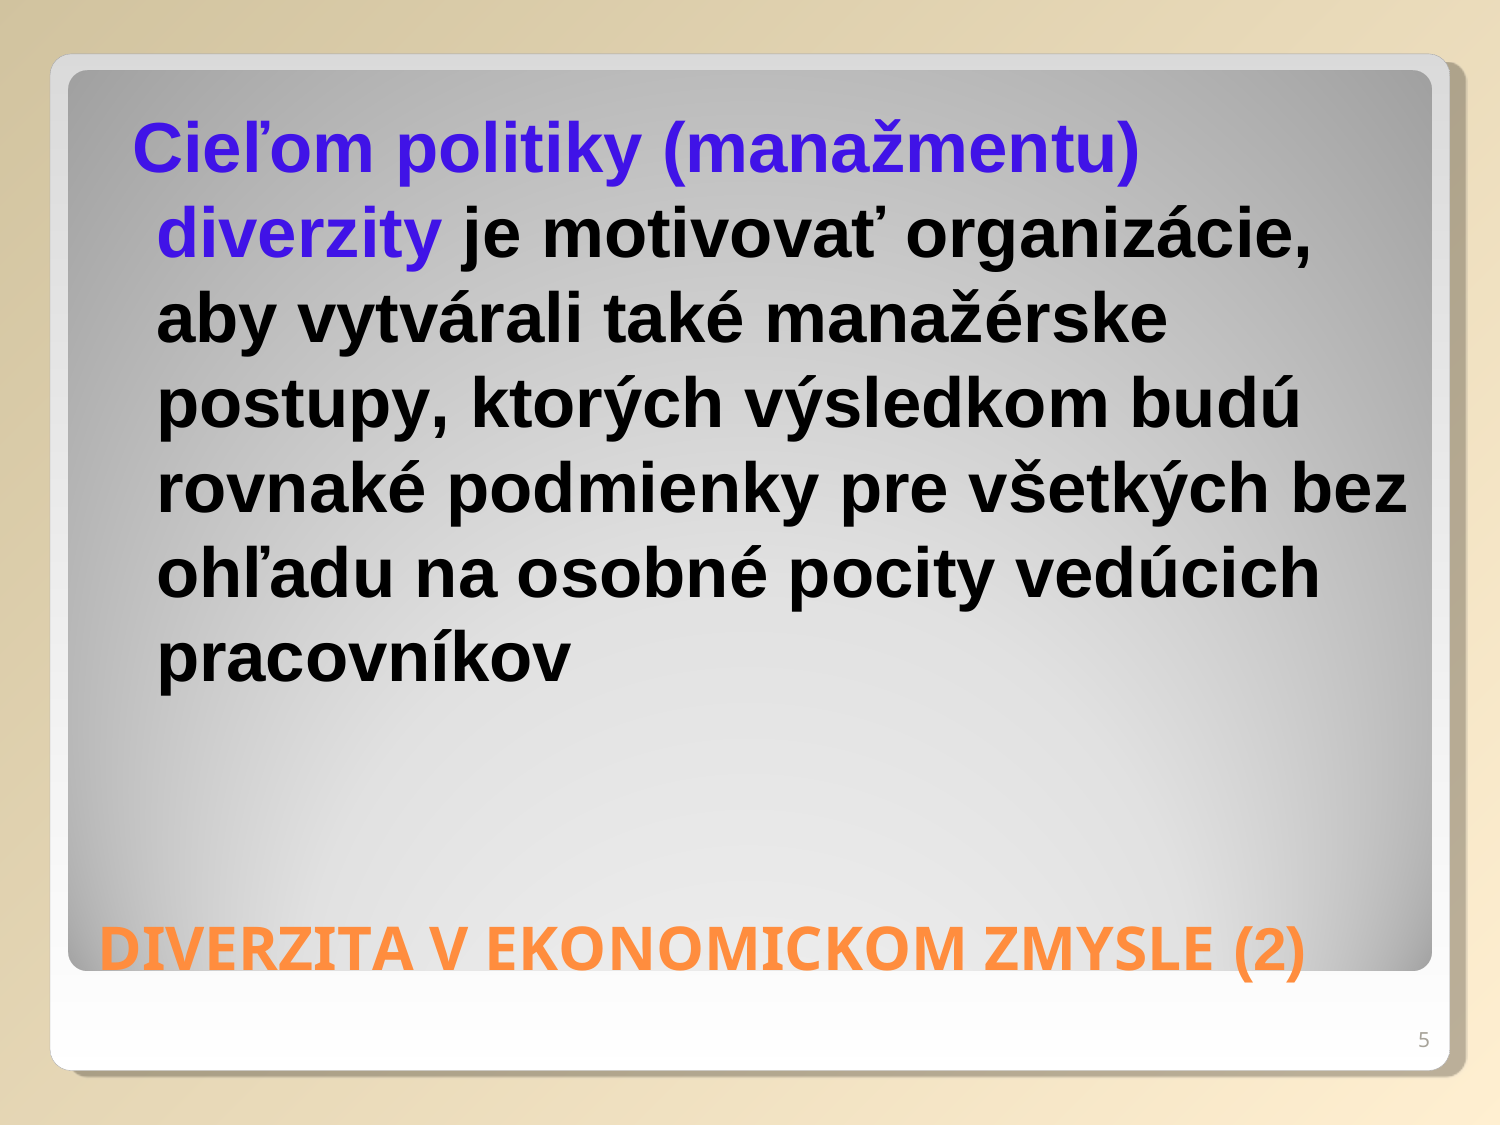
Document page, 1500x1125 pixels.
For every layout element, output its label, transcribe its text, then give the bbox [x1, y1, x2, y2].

list Cieľom politiky (manažmentu) diverzity je motivovať organizácie, aby vytvárali také manažérske postupy, ktorých výsledkom budú rovnaké podmienky pre všetkých bez ohľadu na osobné pocity vedúcich pracovníkov [82, 86, 1426, 774]
text_box <number> [1369, 1002, 1445, 1063]
picture [67, 69, 1433, 972]
title DIVERZITA V EKONOMICKOM ZMYSLE (2) [82, 817, 1426, 991]
